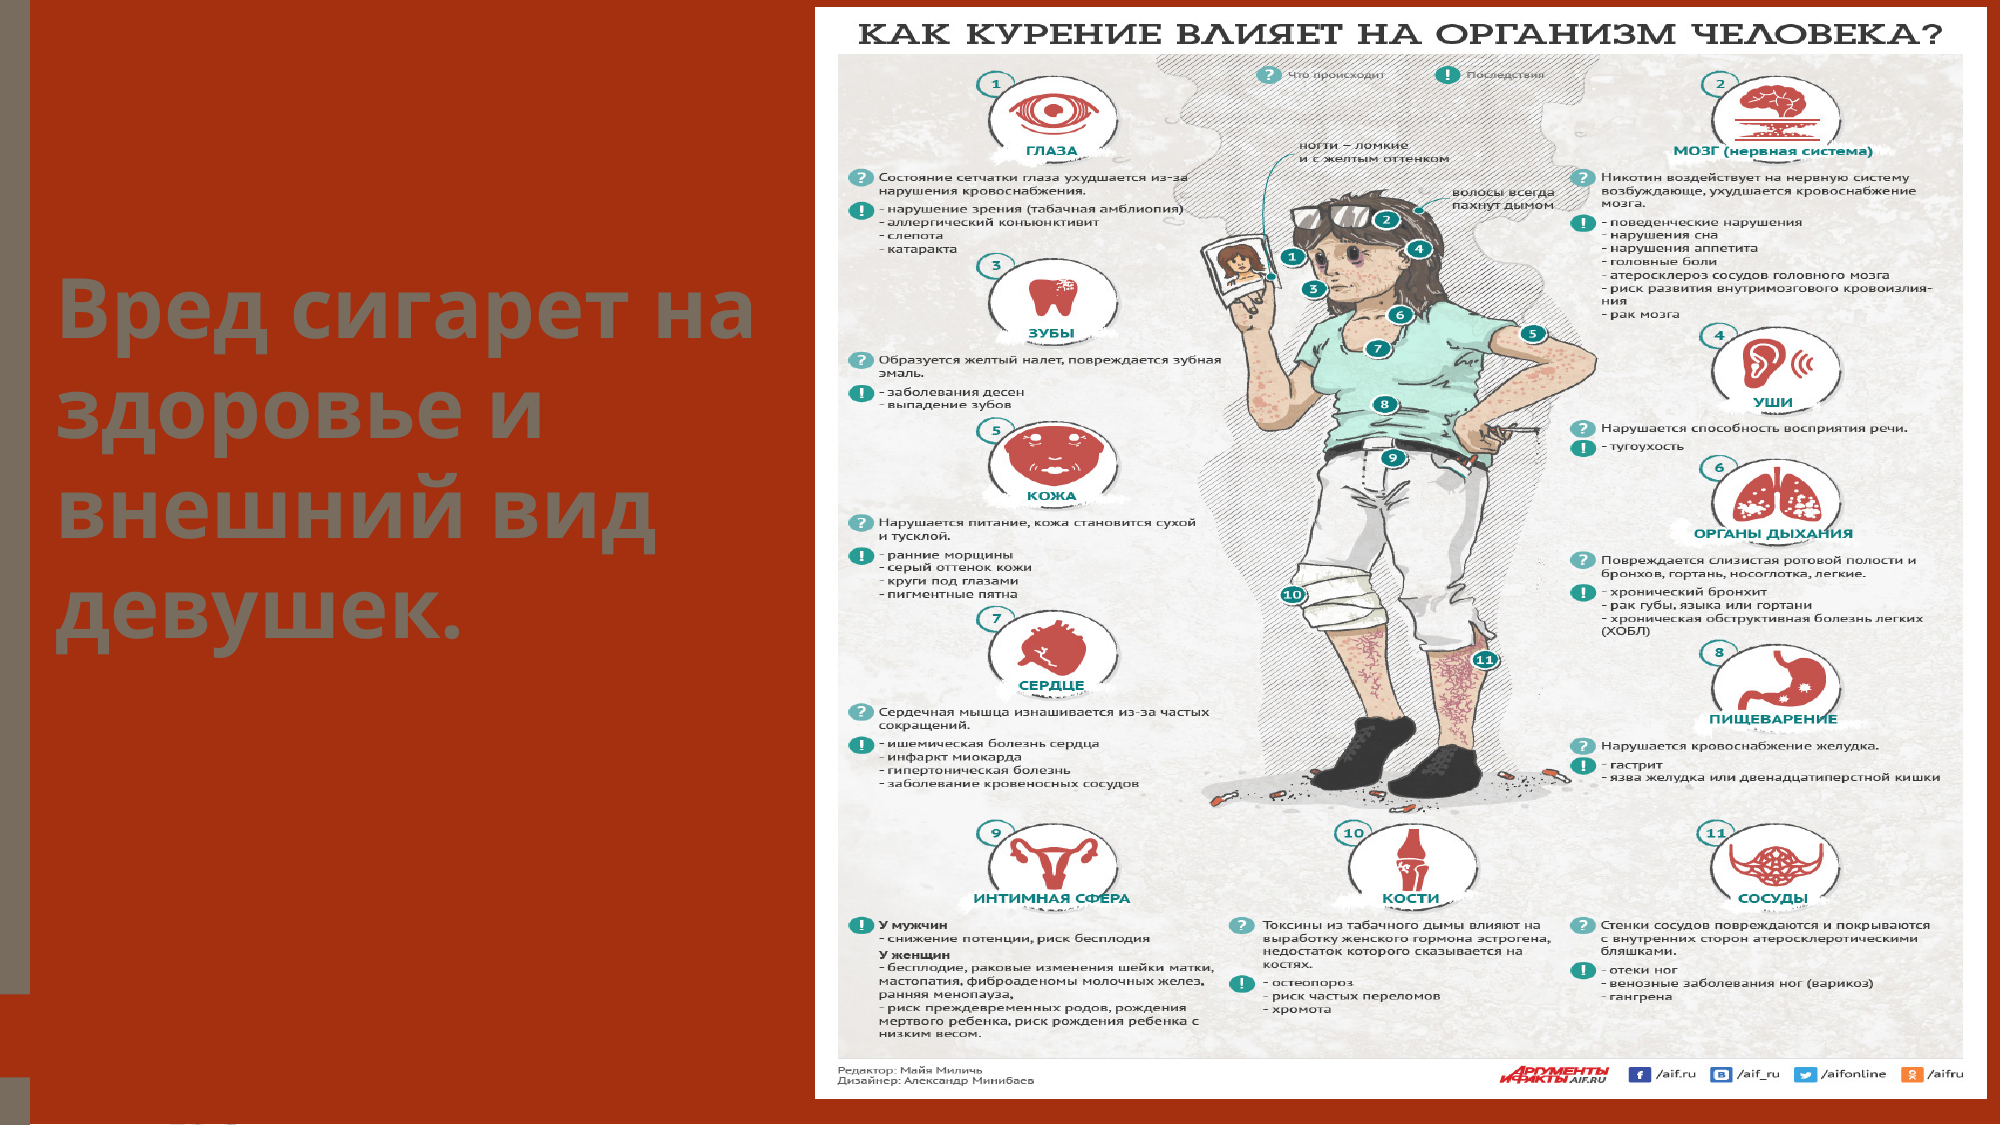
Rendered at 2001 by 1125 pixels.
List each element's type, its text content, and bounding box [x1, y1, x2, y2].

picture [815, 8, 1987, 1099]
text_box [0, 0, 2000, 1125]
title Вред сигарет на здоровье и внешний вид девушек. [40, 247, 815, 570]
